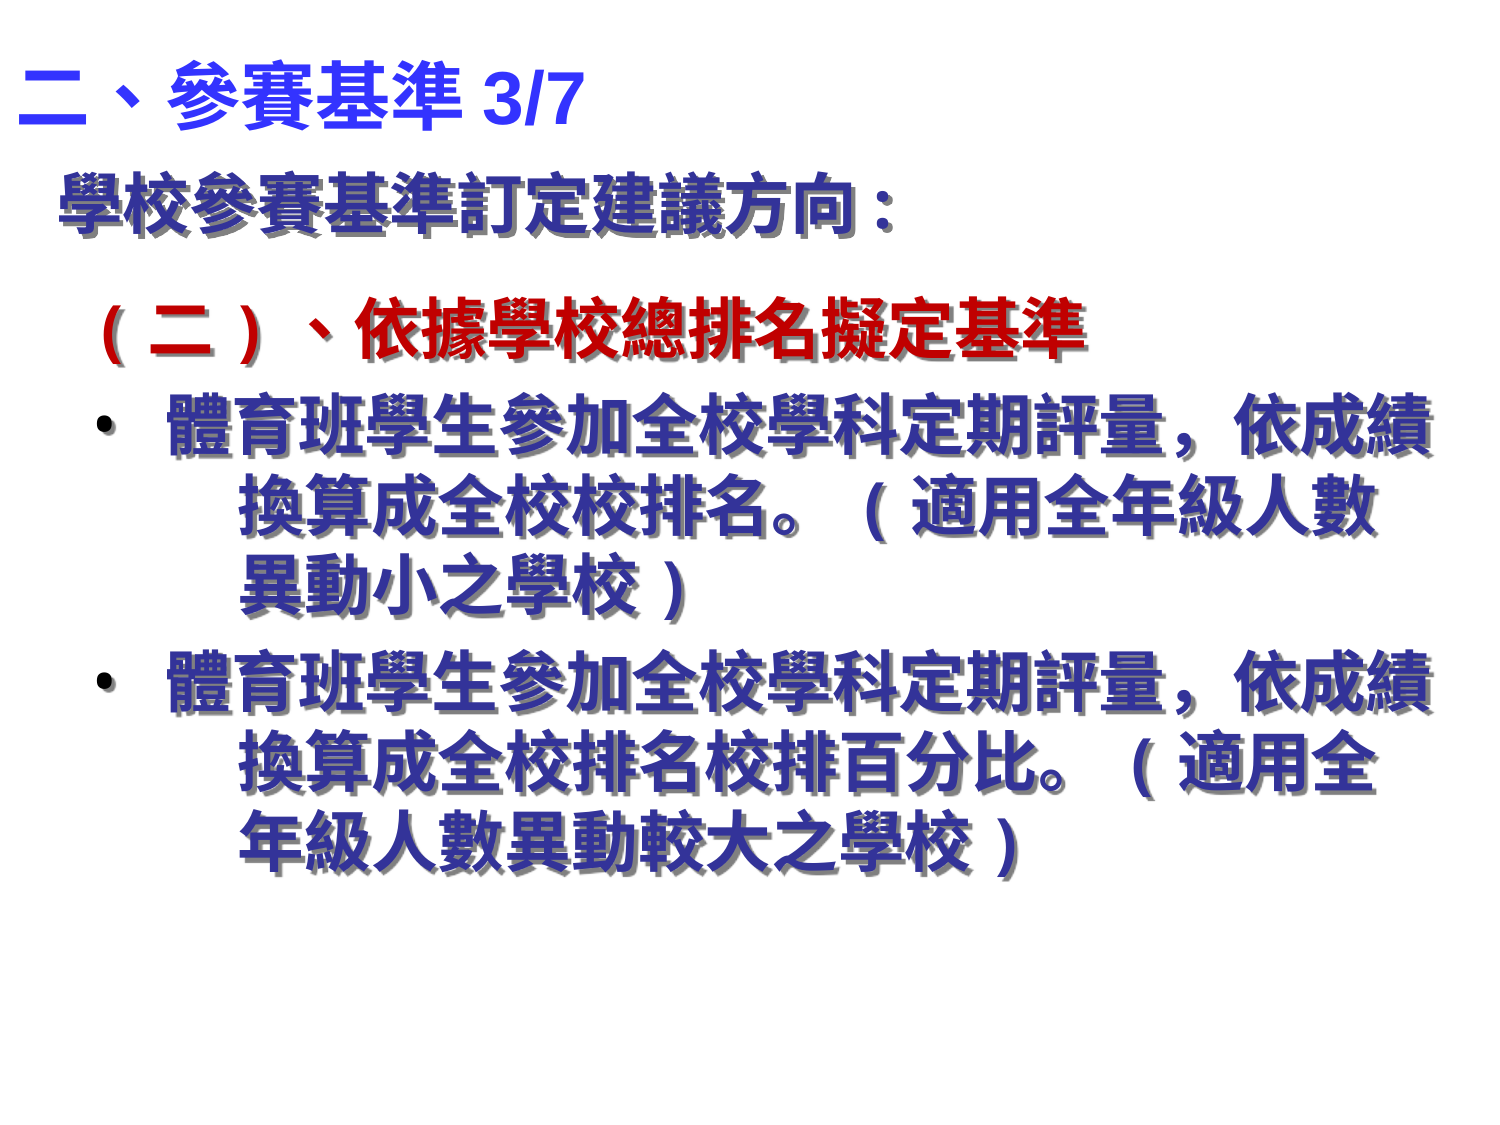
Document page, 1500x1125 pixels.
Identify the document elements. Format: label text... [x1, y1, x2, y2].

title 學校參賽基準訂定建議方向: [41, 137, 1392, 266]
list (二)、依據學校總排名擬定基準 體育班學生參加全校學科定期評量，依成績換算成全校校排名。(適用全年級人數異動小之學校) 體育班學生參加全校學科定期評量，依成績換算成全校排名校排百分比。(適用全年級人數異動較大之學校) [76, 278, 1455, 973]
text_box 二、參賽基準3/7 [0, 0, 1276, 190]
